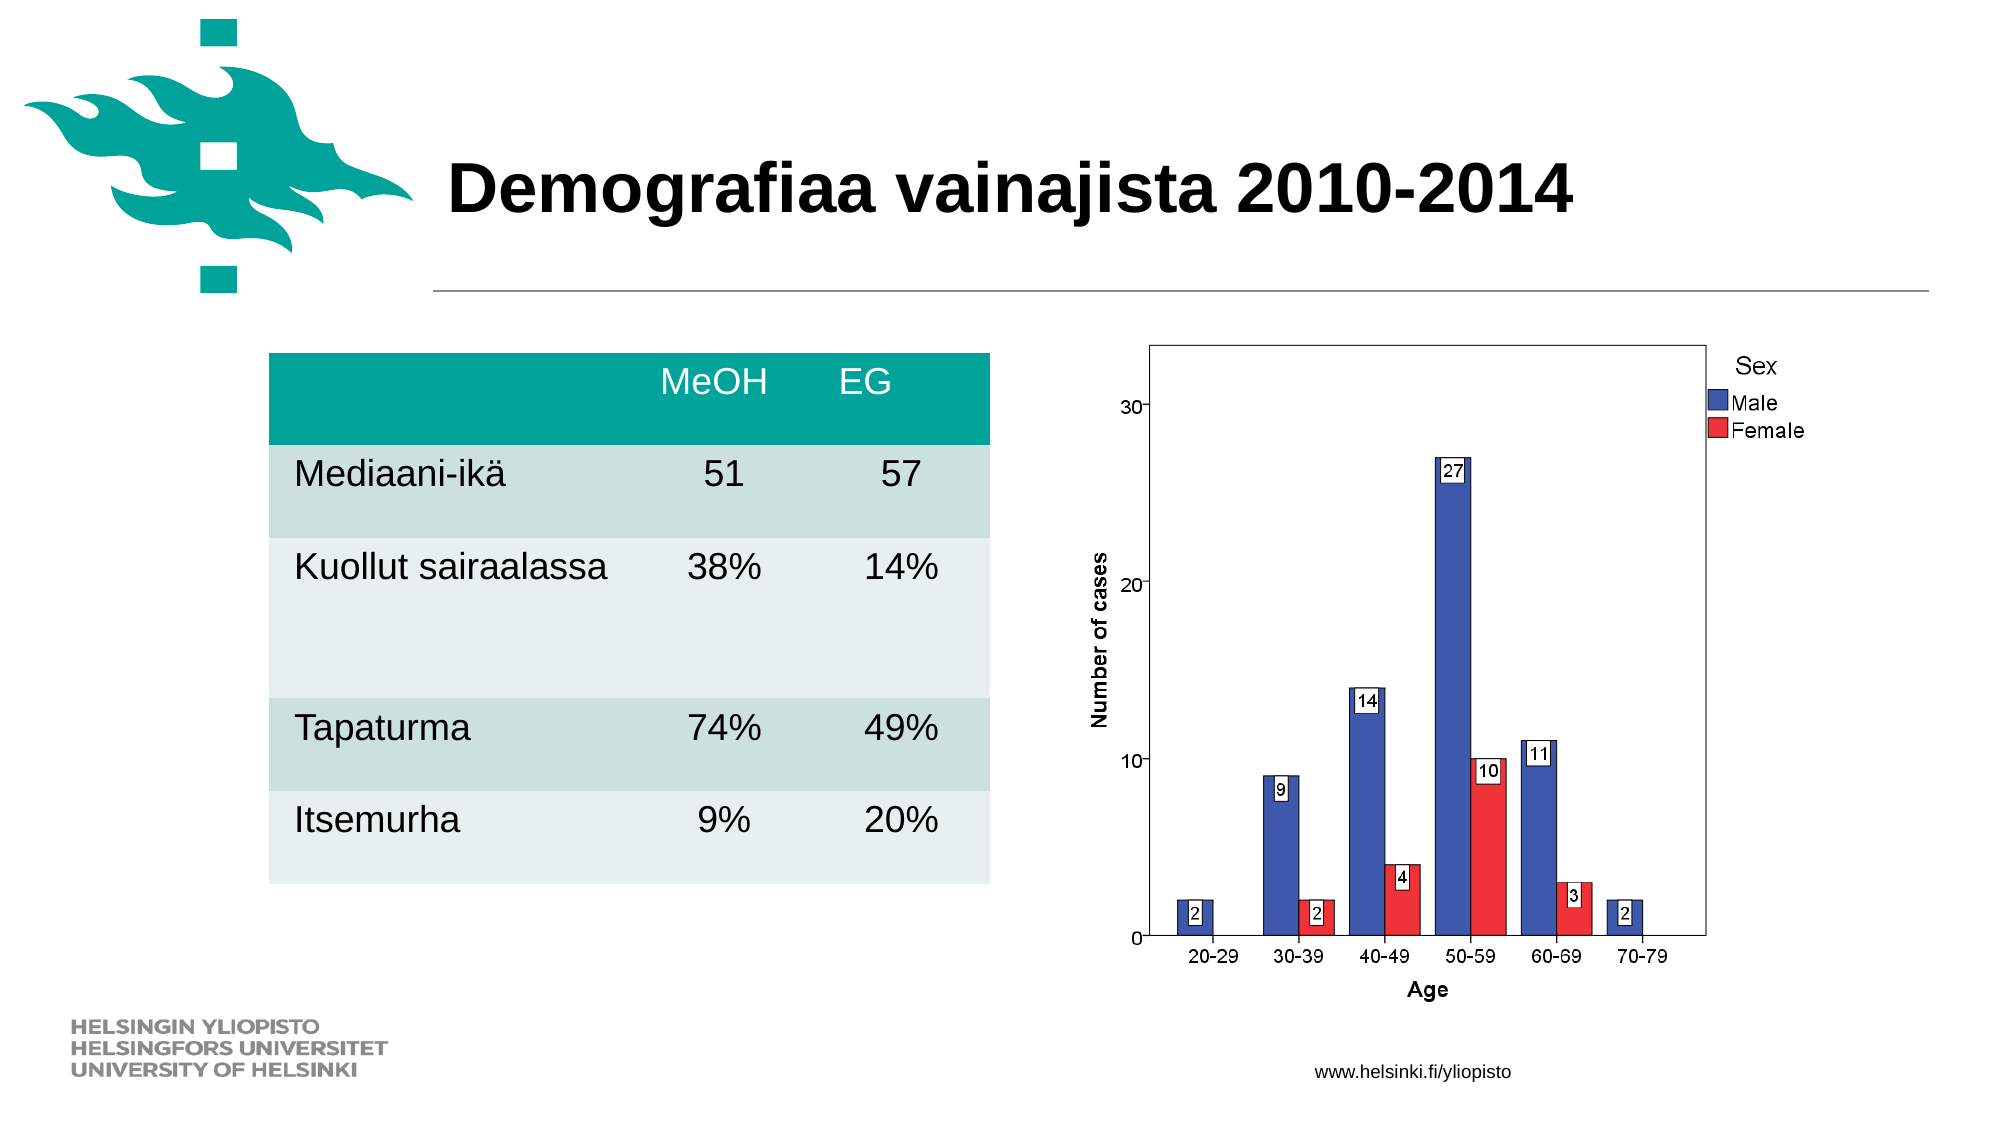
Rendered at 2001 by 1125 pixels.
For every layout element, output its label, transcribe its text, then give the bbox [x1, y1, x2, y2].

table_cell 20% [813, 791, 990, 884]
table_header EG [813, 353, 990, 445]
picture [70, 1017, 389, 1079]
table_cell 49% [813, 698, 990, 791]
table_cell 57 [813, 445, 990, 538]
table_cell Itsemurha [269, 791, 635, 884]
picture [1070, 338, 1832, 1016]
table_cell 14% [813, 538, 990, 698]
table_cell 74% [635, 698, 813, 791]
table_cell Mediaani-ikä [269, 445, 635, 538]
table_cell 51 [635, 445, 813, 538]
table_cell 38% [635, 538, 813, 698]
table_cell Kuollut sairaalassa [269, 538, 635, 698]
table_header MeOH [635, 353, 813, 445]
table_cell 9% [635, 791, 813, 884]
table_cell Tapaturma [269, 698, 635, 791]
table_header [269, 353, 635, 445]
title Demografiaa vainajista 2010-2014 [432, 90, 1930, 279]
